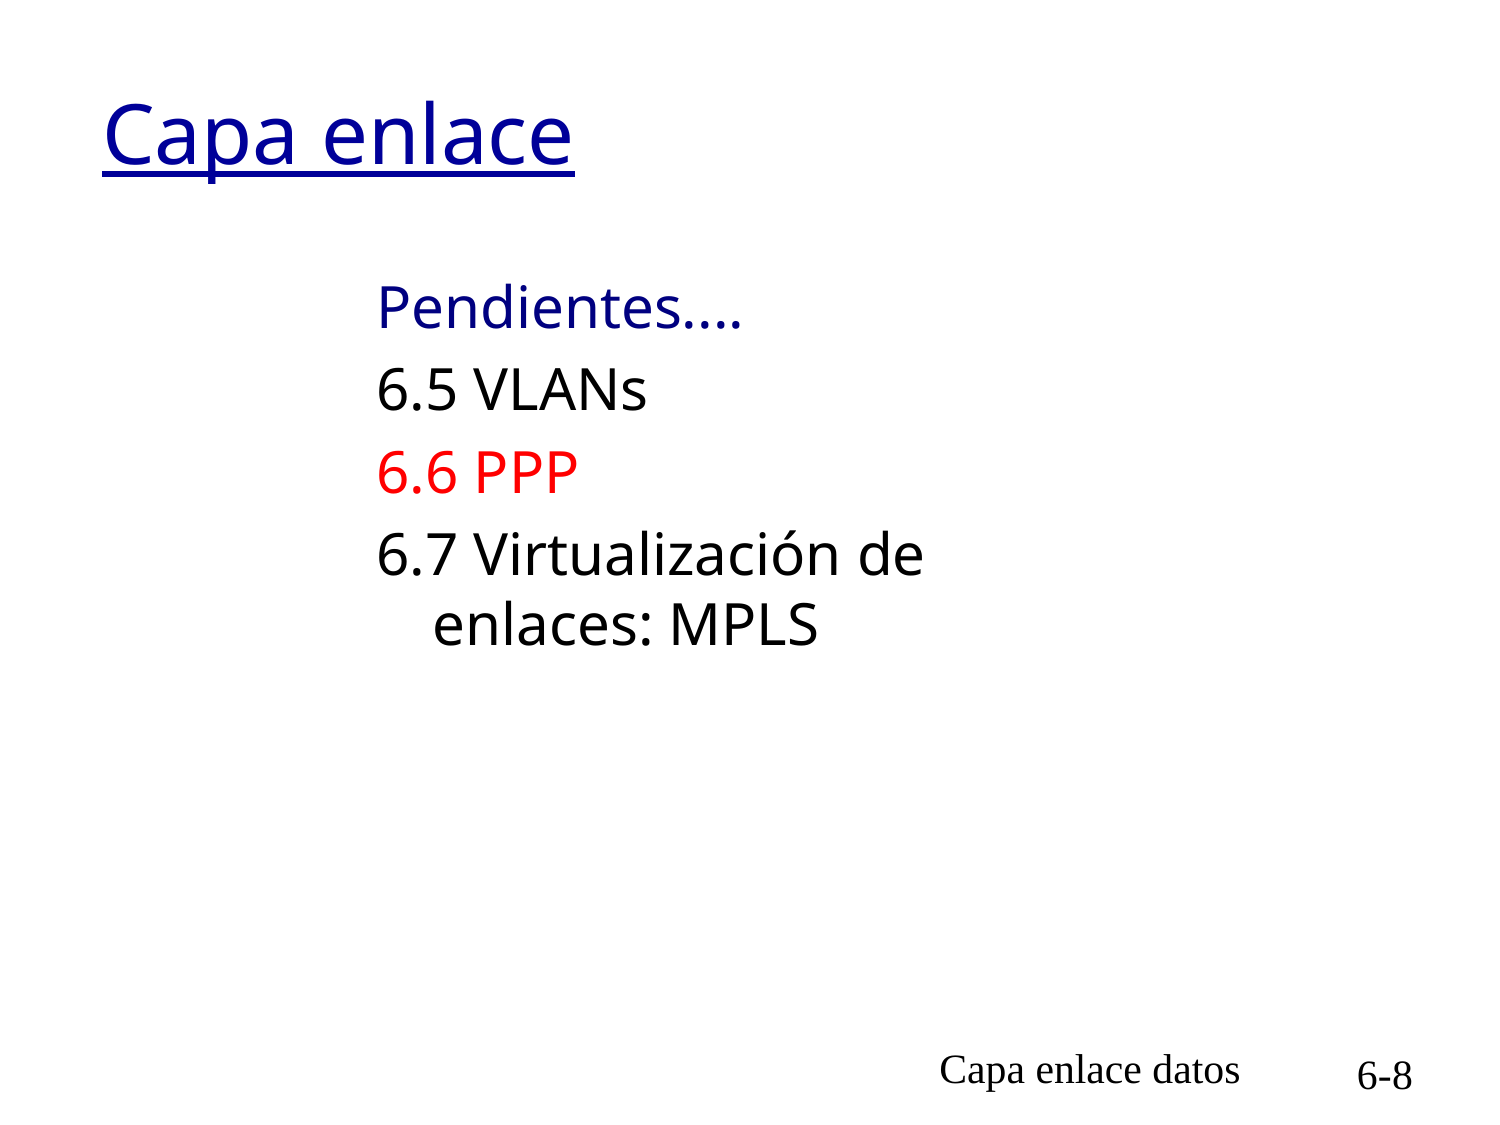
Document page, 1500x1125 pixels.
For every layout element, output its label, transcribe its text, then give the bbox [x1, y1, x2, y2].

title Capa enlace [87, 37, 1363, 225]
list Pendientes.... 6.5 VLANs 6.6 PPP 6.7 Virtualización de enlaces: MPLS [361, 262, 1028, 1026]
